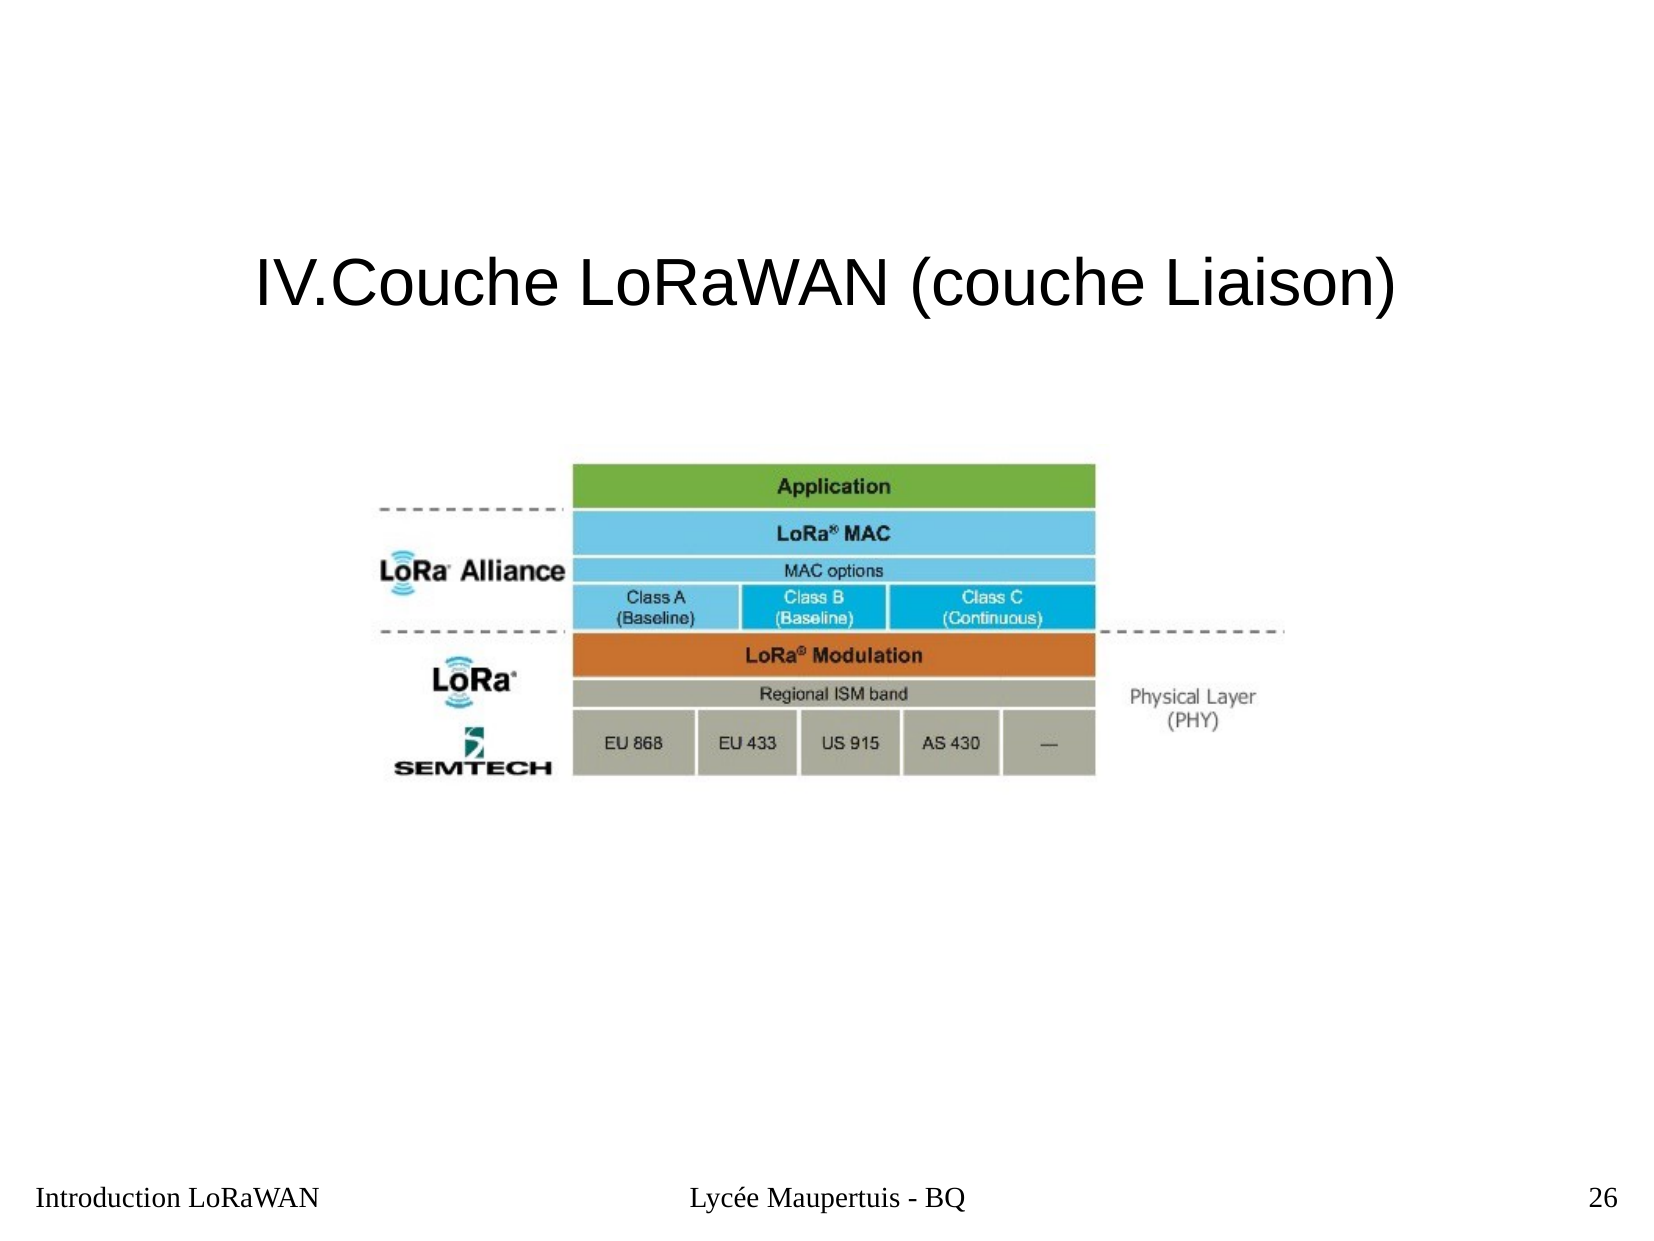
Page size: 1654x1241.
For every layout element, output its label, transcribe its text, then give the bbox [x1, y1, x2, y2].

picture [359, 444, 1299, 798]
subtitle Couche LoRaWAN (couche Liaison) [35, 35, 1619, 529]
